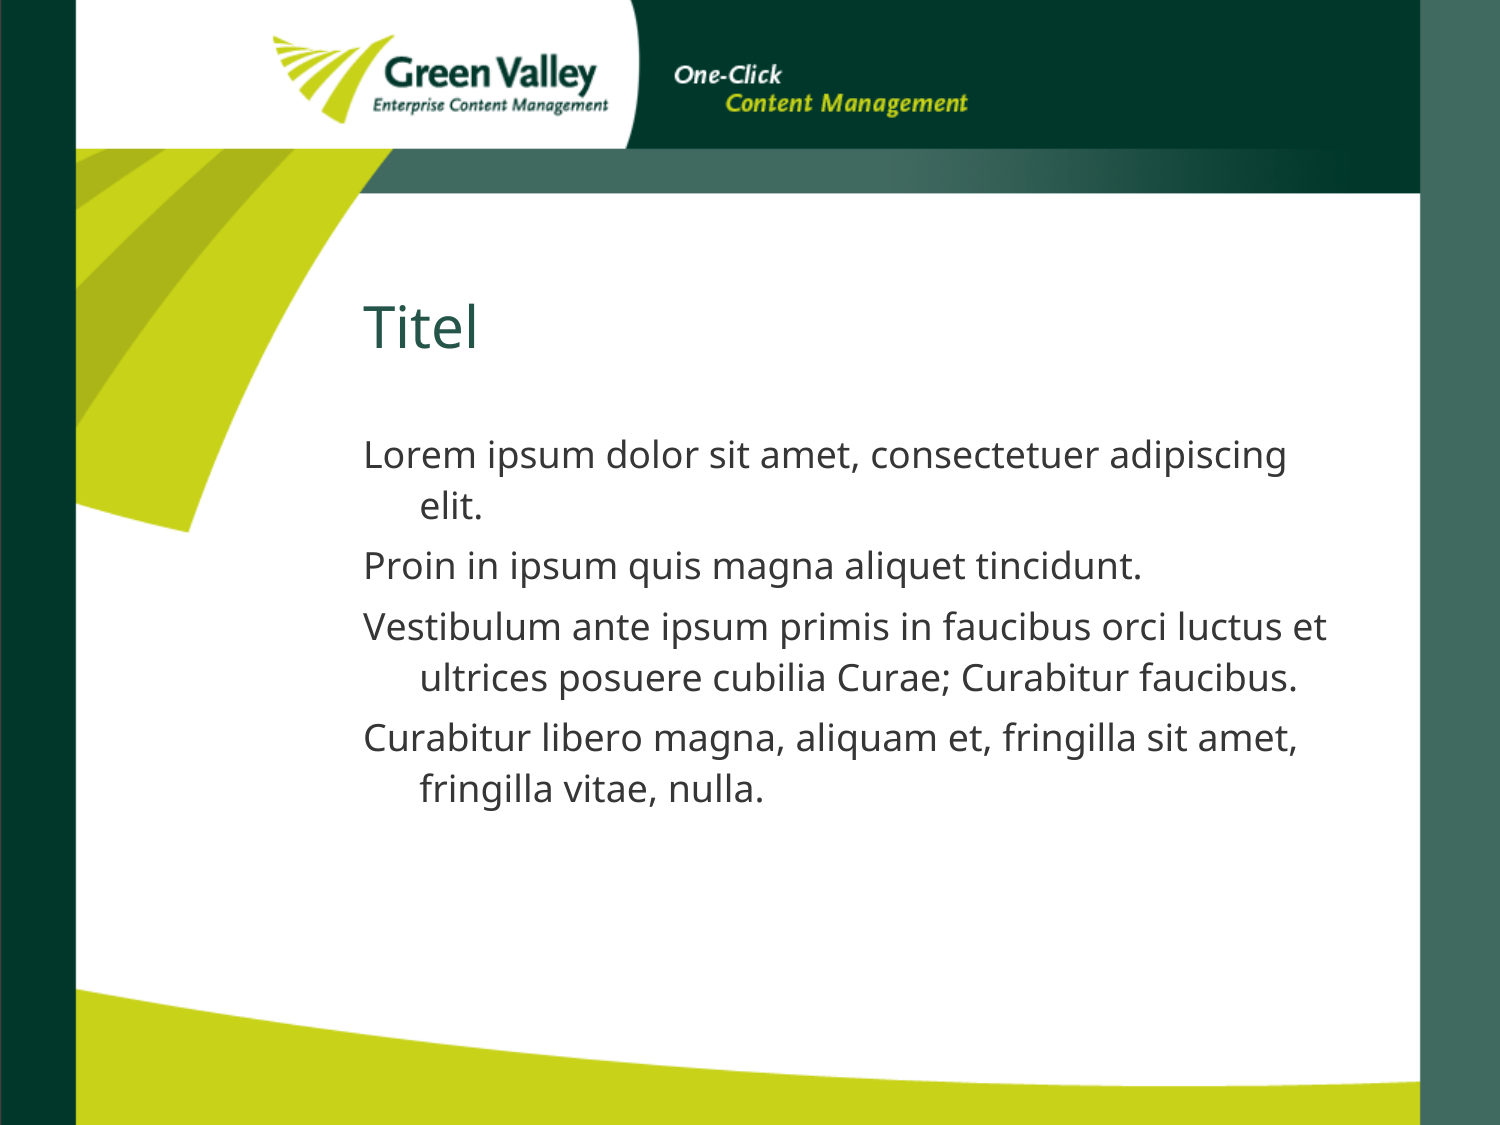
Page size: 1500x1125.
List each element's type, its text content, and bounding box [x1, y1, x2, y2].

title Titel [348, 283, 1376, 369]
picture [0, 0, 1500, 1125]
list Lorem ipsum dolor sit amet, consectetuer adipiscing elit. Proin in ipsum quis magna aliquet tincidunt. Vestibulum ante ipsum primis in faucibus orci luctus et ultrices posuere cubilia Curae; Curabitur faucibus. Curabitur libero magna, aliquam et, fringilla sit amet, fringilla vitae, nulla. [348, 420, 1376, 977]
